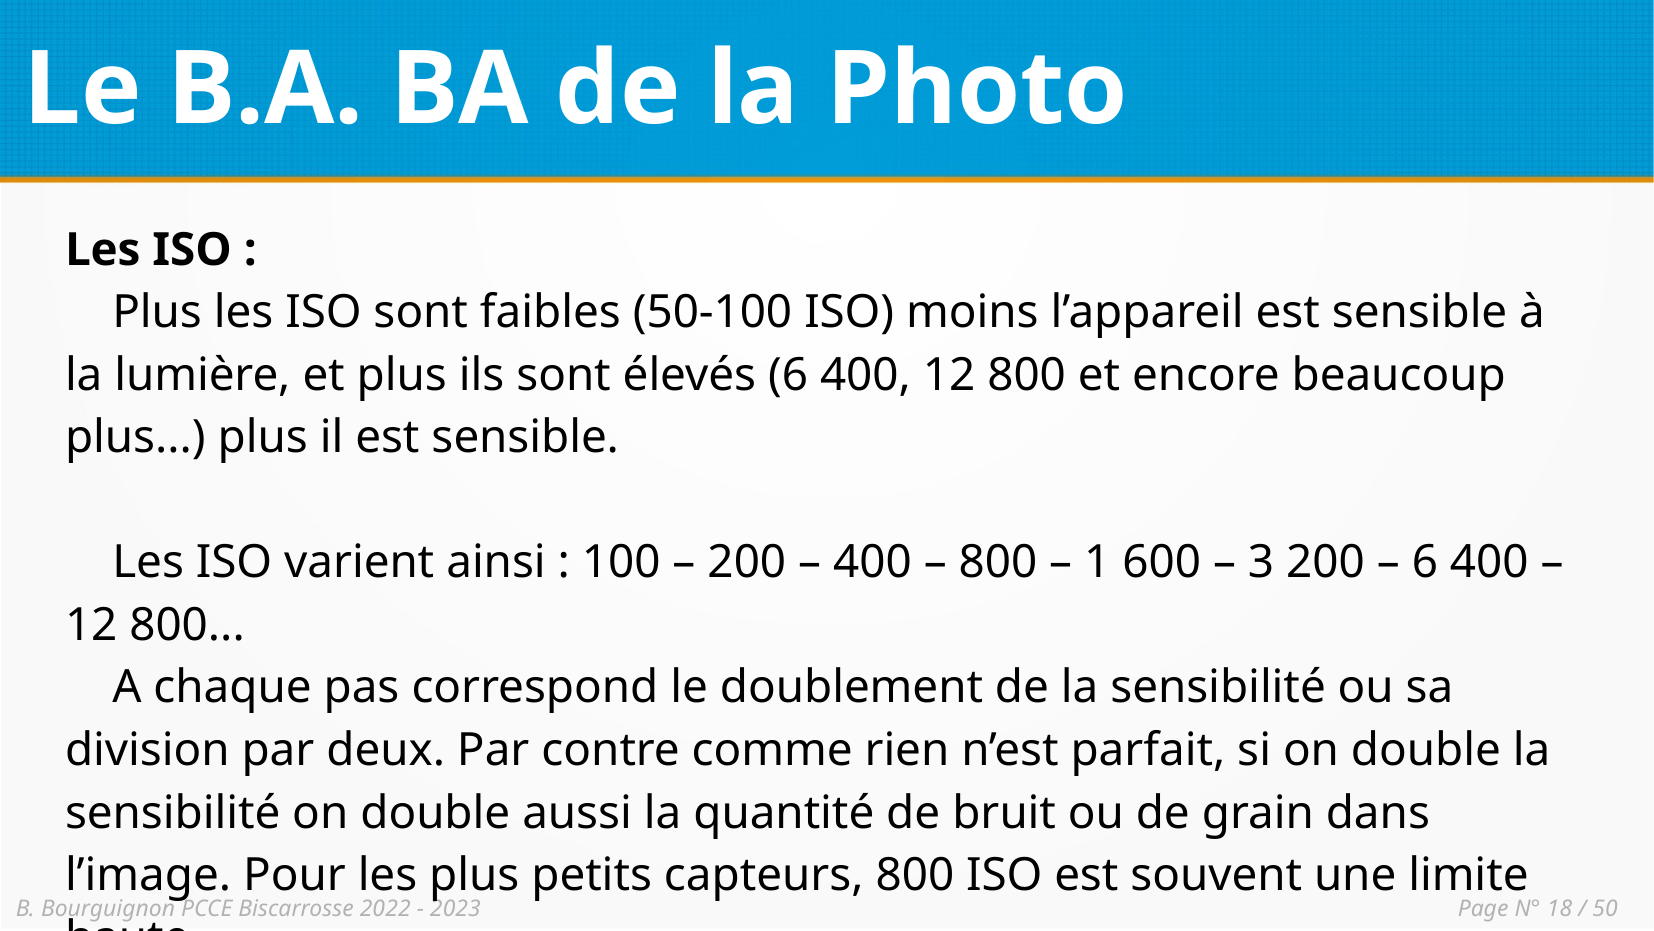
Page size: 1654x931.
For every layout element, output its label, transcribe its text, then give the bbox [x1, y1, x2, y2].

title Le B.A. BA de la Photo [23, 11, 1630, 154]
text_box Les ISO : Plus les ISO sont faibles (50-100 ISO) moins l’appareil est sensible à la lumière, et plus ils sont élevés (6 400, 12 800 et encore beaucoup plus...) plus il est sensible. Les ISO varient ainsi : 100 – 200 – 400 – 800 – 1 600 – 3 200 – 6 400 – 12 800... A chaque pas correspond le doublement de la sensibilité ou sa division par deux. Par contre comme rien n’est parfait, si on double la sensibilité on double aussi la quantité de bruit ou de grain dans l’image. Pour les plus petits capteurs, 800 ISO est souvent une limite haute. [59, 210, 1583, 855]
picture [0, 175, 1654, 931]
